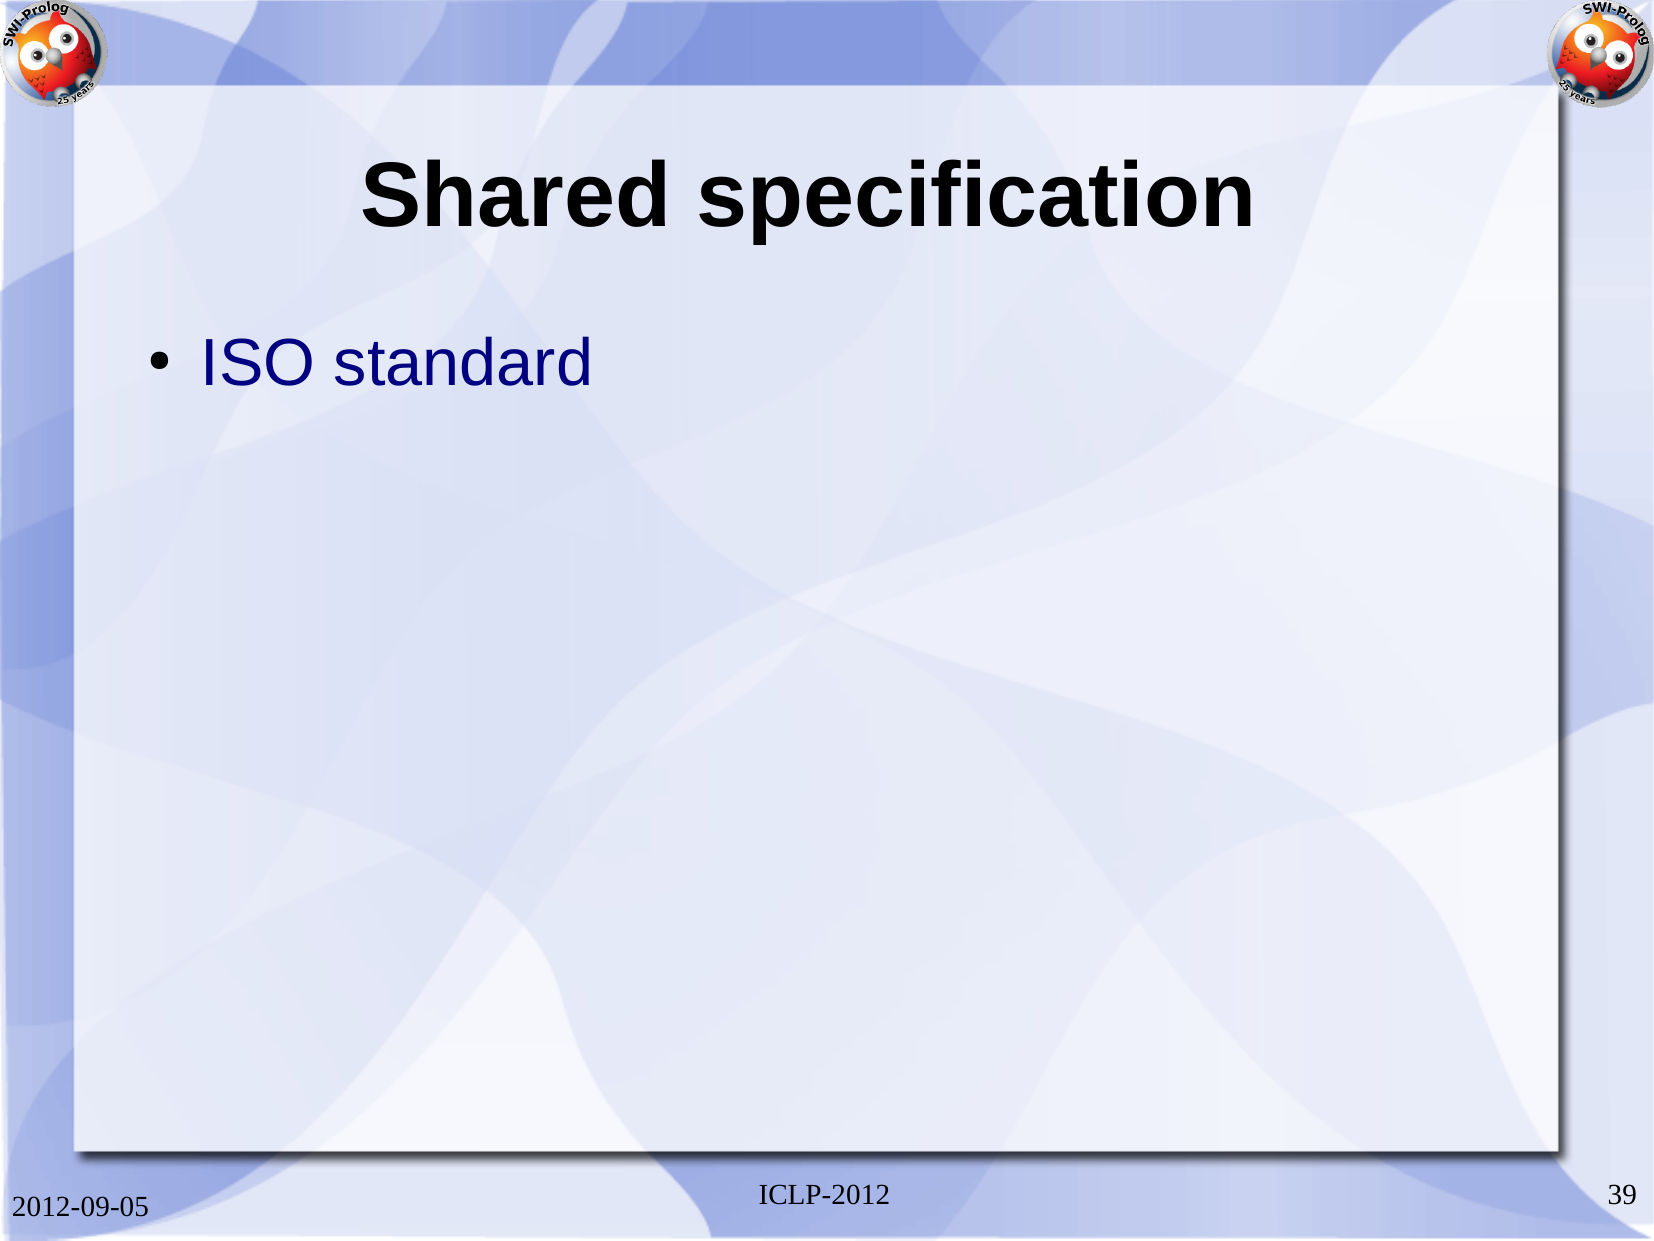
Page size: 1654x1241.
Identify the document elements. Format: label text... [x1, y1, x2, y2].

title Shared specification [82, 90, 1536, 298]
list ISO standard [129, 324, 1489, 1045]
picture [0, 0, 1654, 1241]
